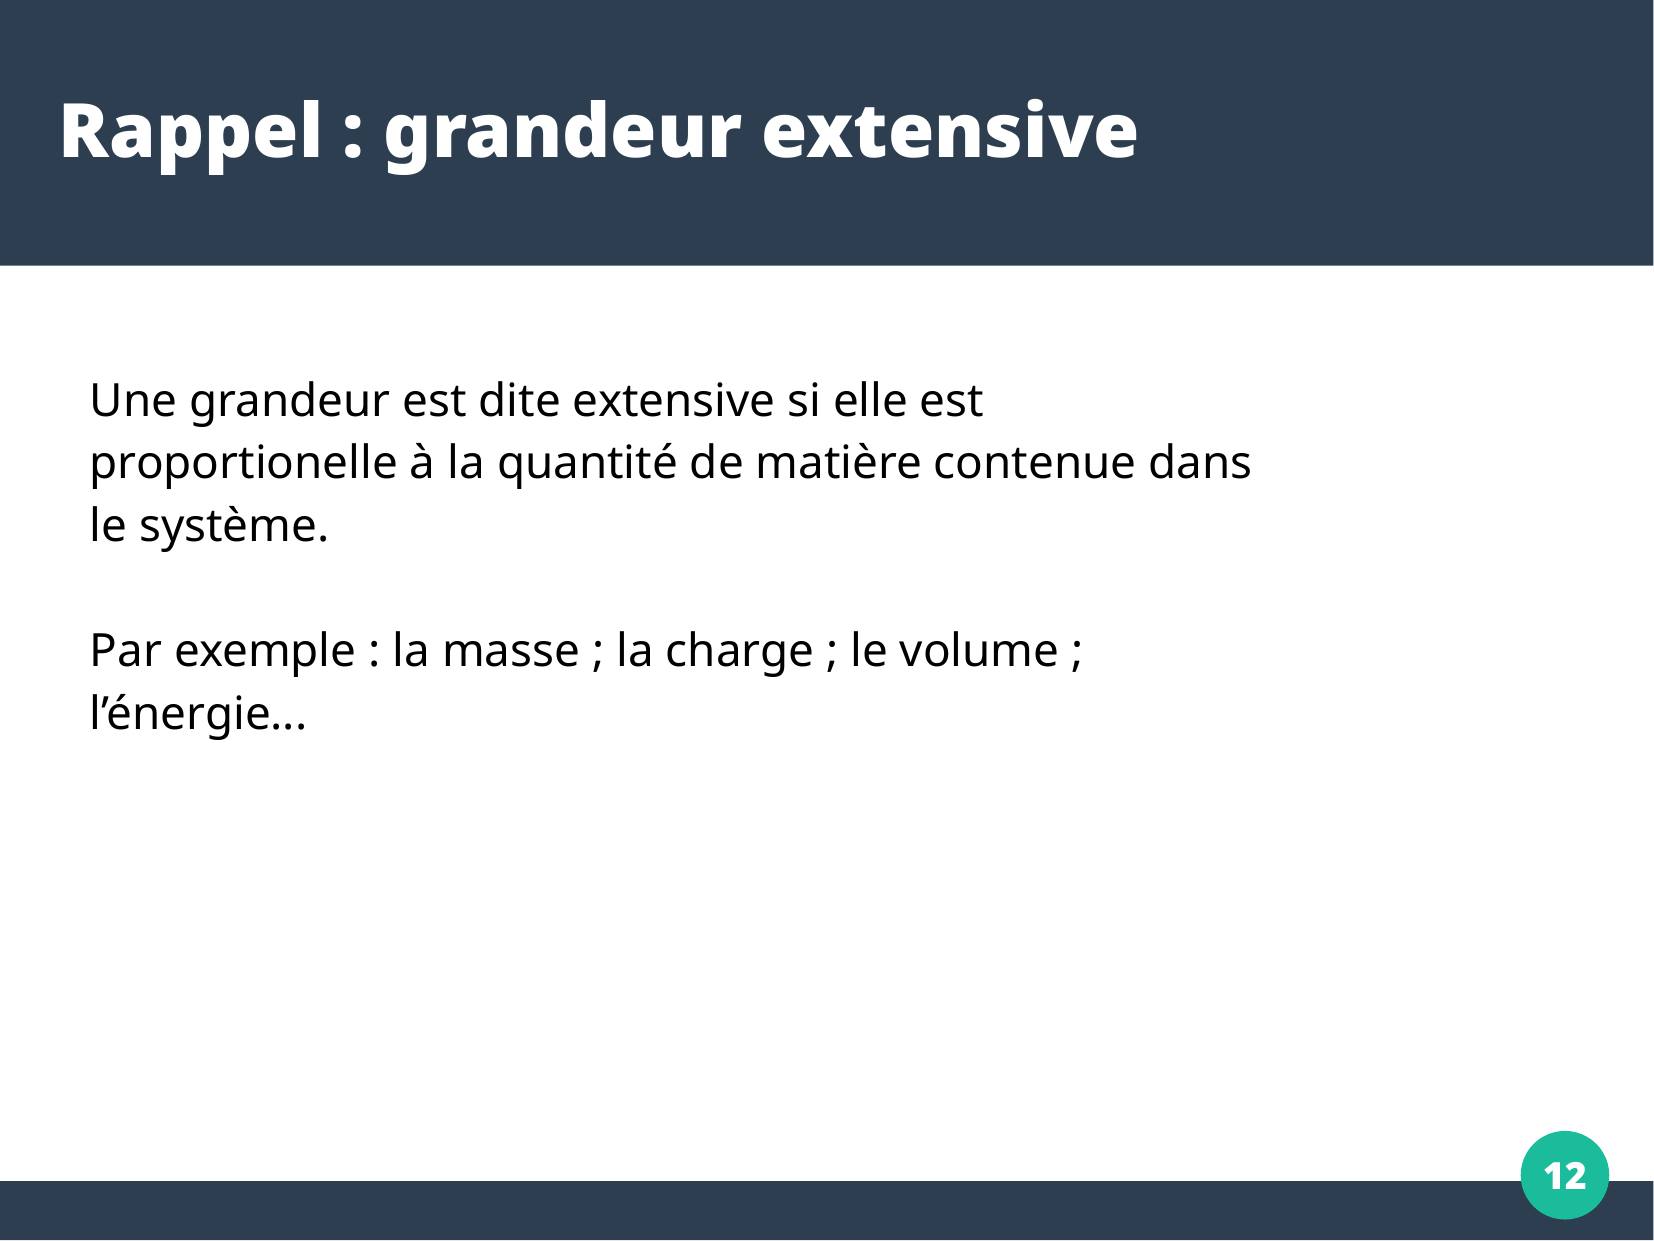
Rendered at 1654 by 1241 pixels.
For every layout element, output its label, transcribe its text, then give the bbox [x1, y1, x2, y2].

text_box Une grandeur est dite extensive si elle est proportionelle à la quantité de matière contenue dans le système. Par exemple : la masse ; la charge ; le volume ; l’énergie... [75, 360, 1291, 916]
title Rappel : grandeur extensive [59, 49, 1595, 207]
